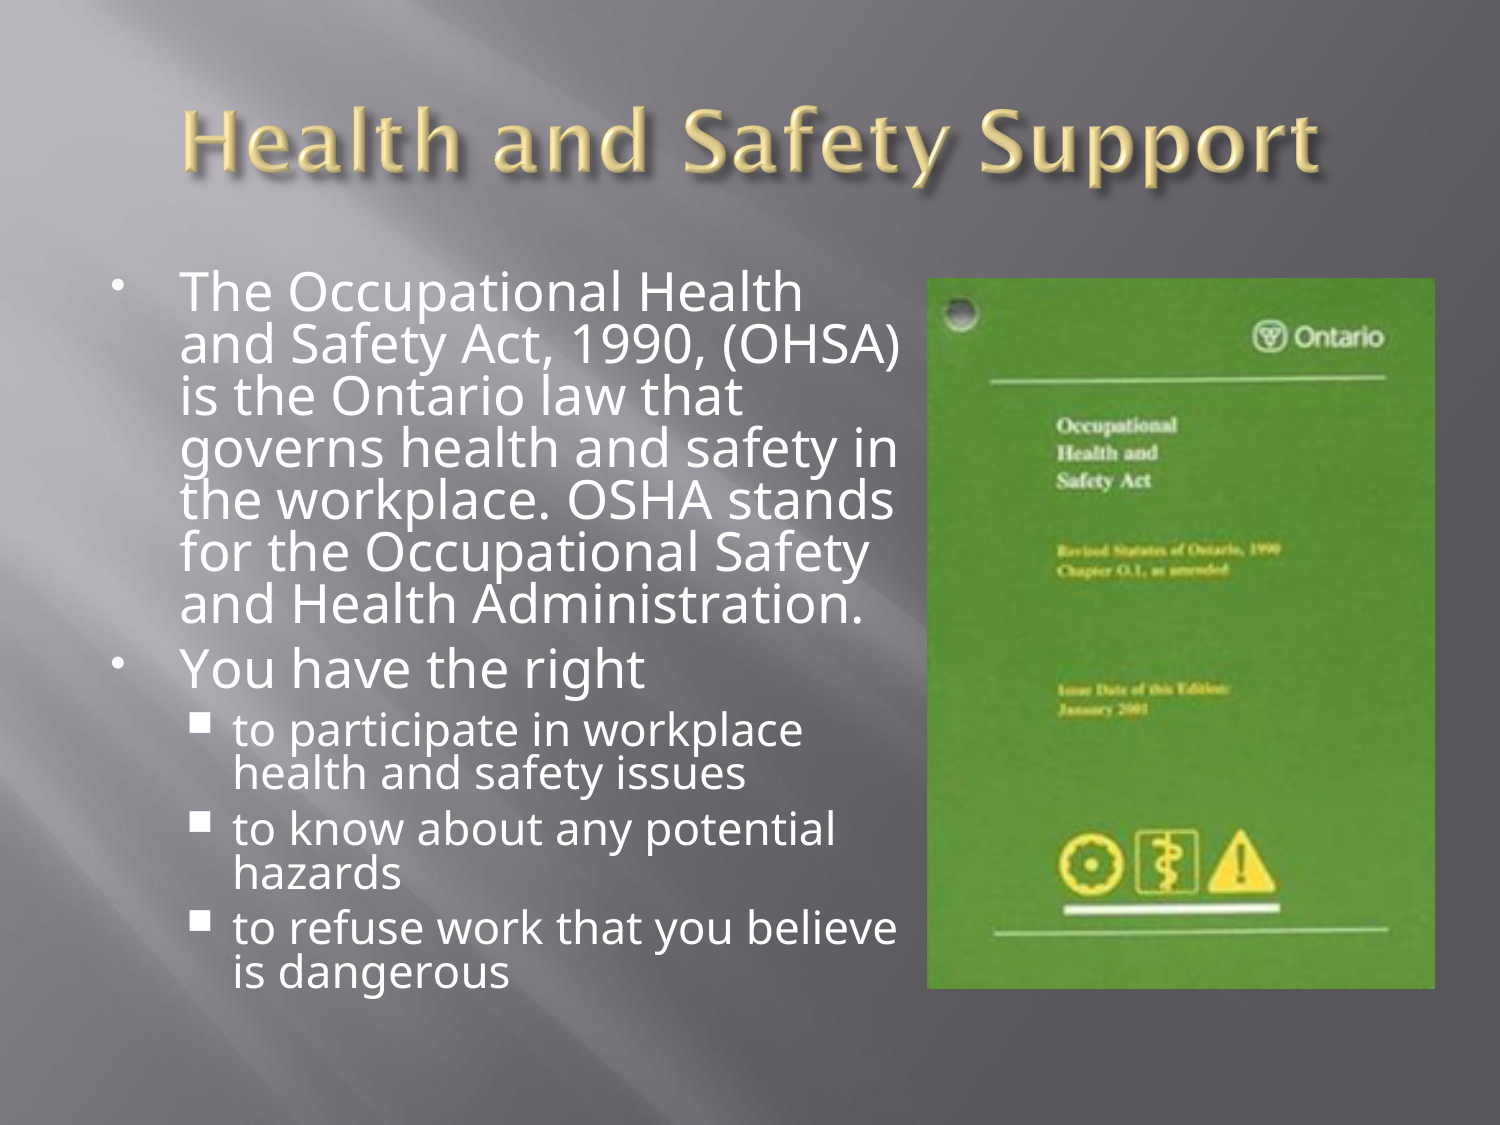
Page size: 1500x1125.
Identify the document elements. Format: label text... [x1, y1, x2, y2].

text_box [75, 45, 1426, 265]
picture [0, 0, 1500, 1125]
list The Occupational Health and Safety Act, 1990, (OHSA) is the Ontario law that governs health and safety in the workplace. OSHA stands for the Occupational Safety and Health Administration. You have the right to participate in workplace health and safety issues to know about any potential hazards to refuse work that you believe is dangerous [74, 262, 928, 1035]
